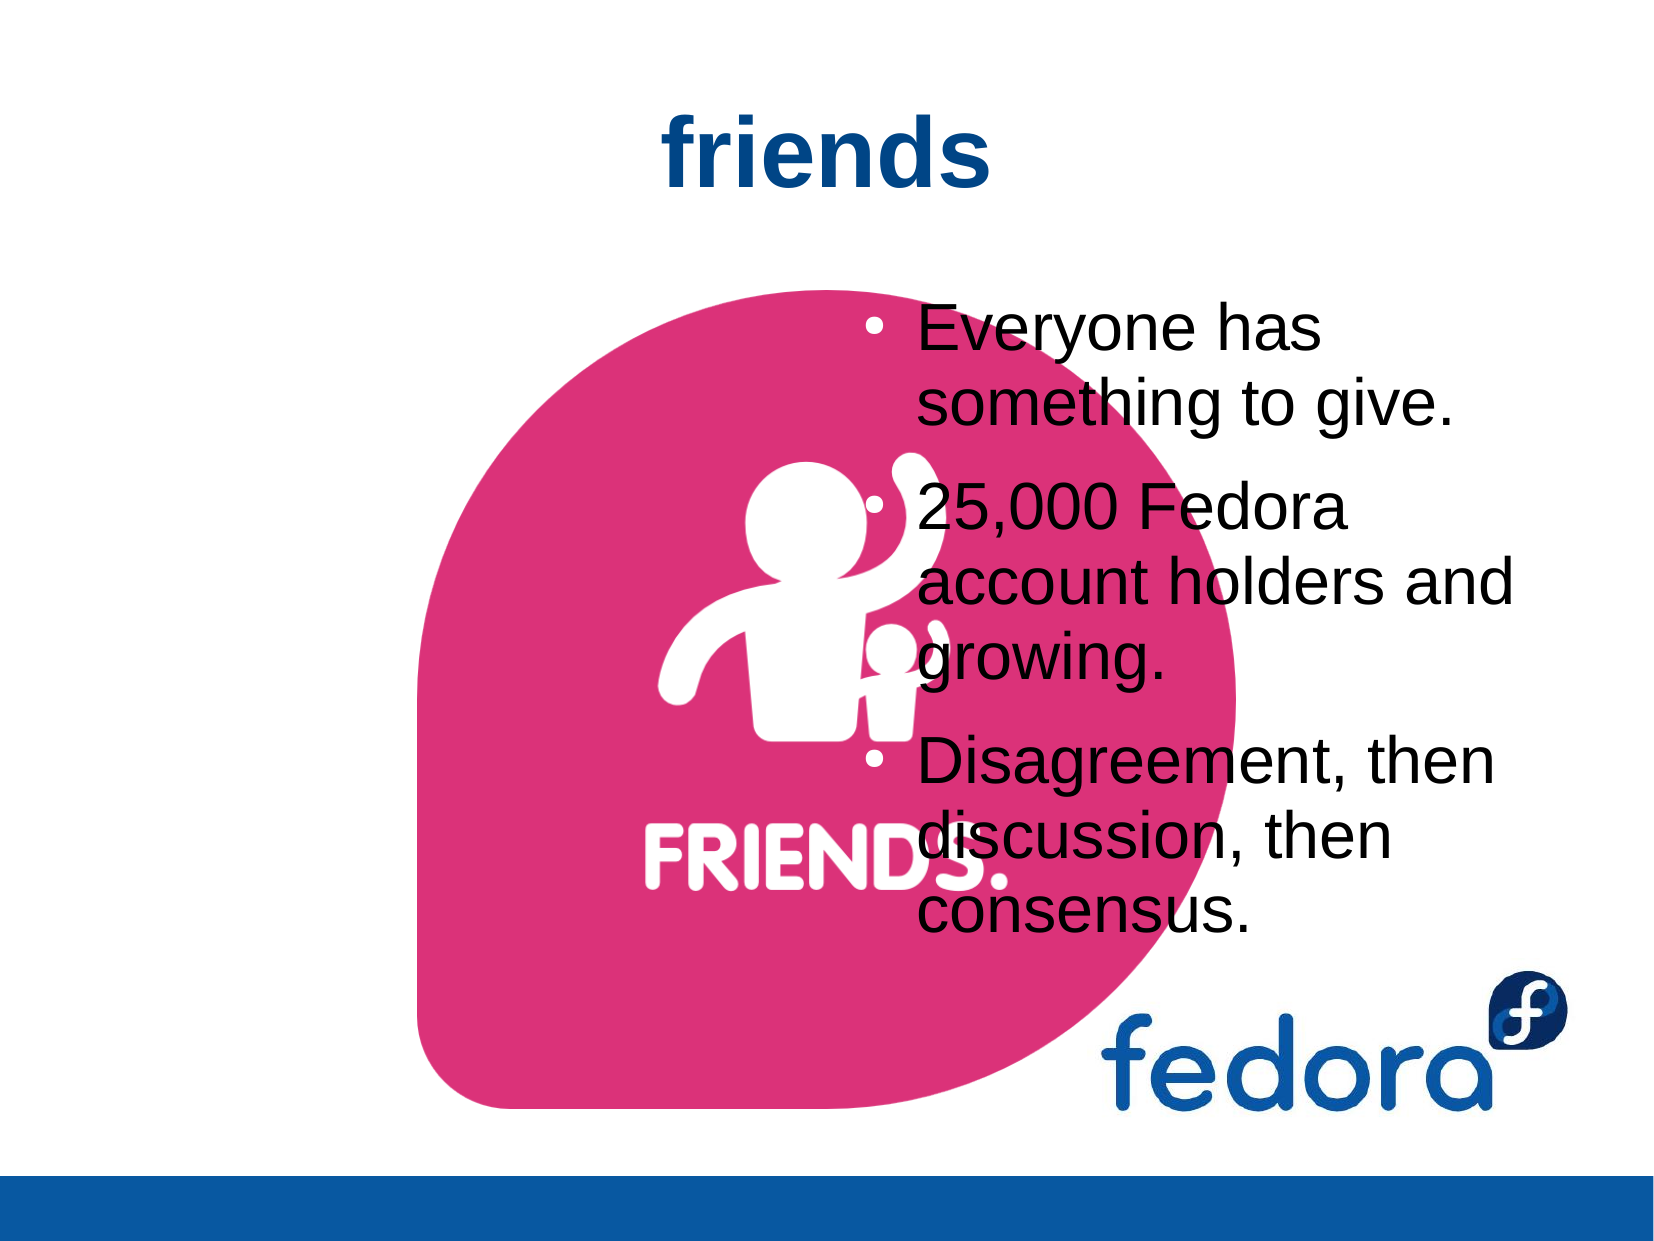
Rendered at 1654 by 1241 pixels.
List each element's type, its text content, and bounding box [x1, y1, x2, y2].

picture [82, 290, 1576, 1125]
title friends [82, 56, 1571, 250]
picture [0, 1176, 1654, 1241]
list Everyone has something to give. 25,000 Fedora account holders and growing. Disagreement, then discussion, then consensus. [845, 290, 1572, 1094]
